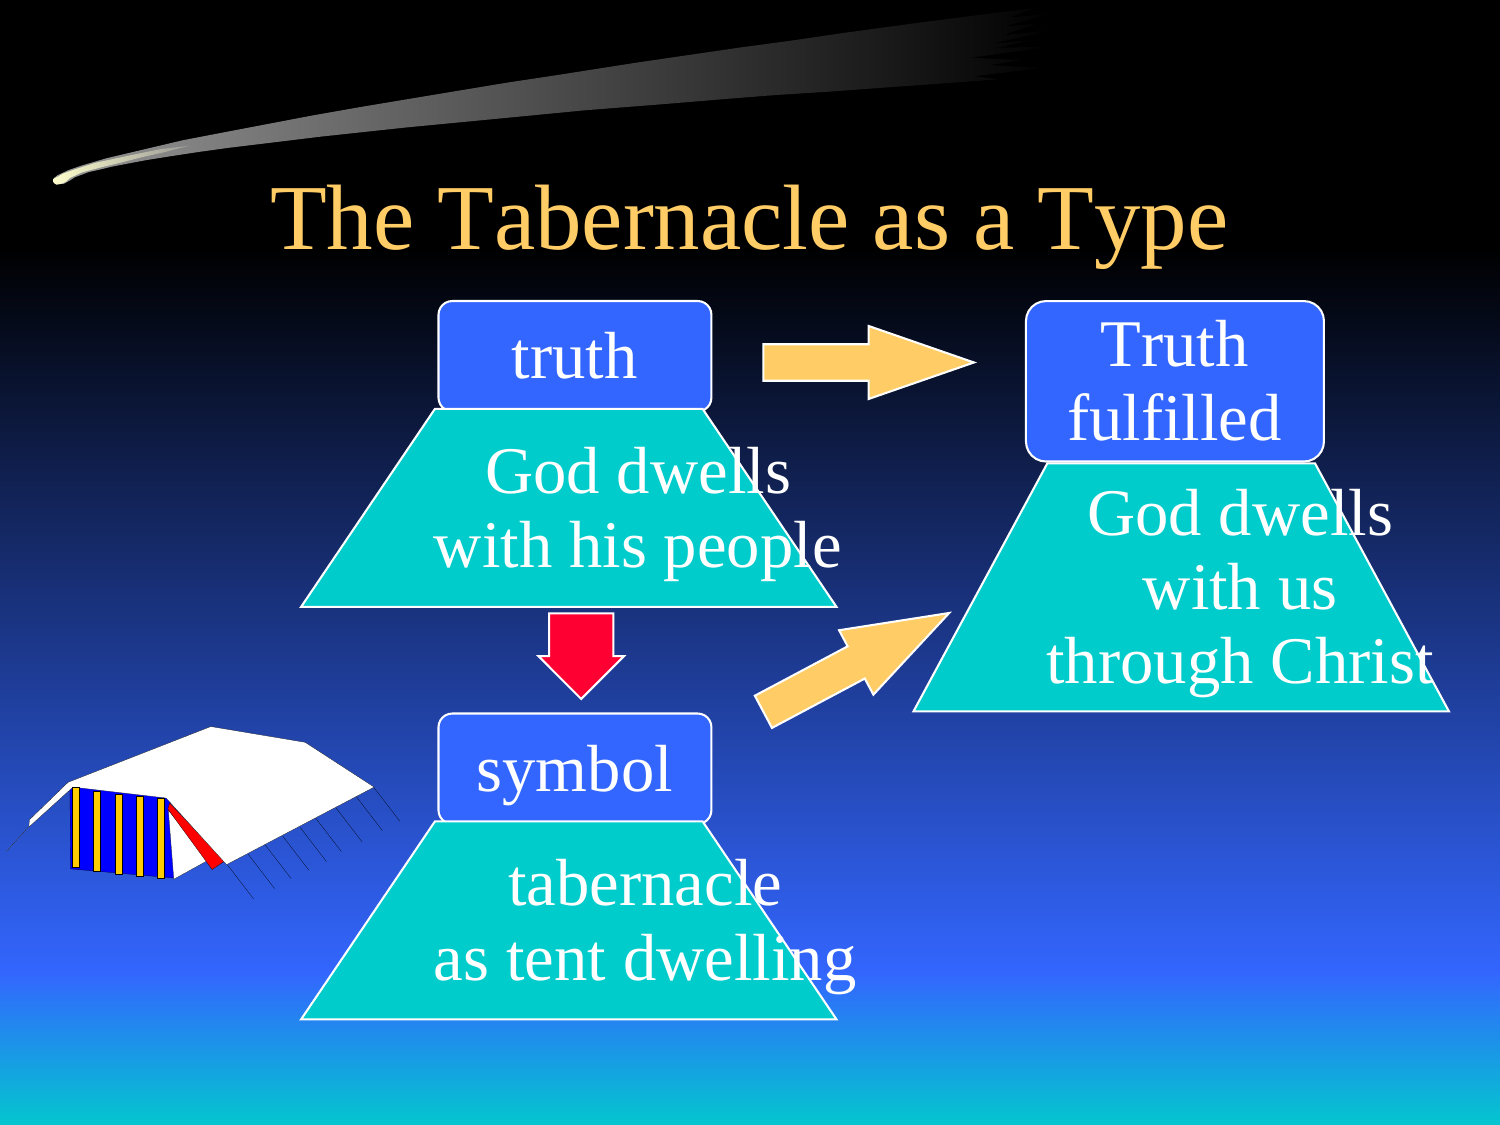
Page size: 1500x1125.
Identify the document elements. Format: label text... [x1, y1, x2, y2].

text_box truth [438, 301, 712, 410]
text_box symbol [438, 713, 712, 823]
text_box God dwells with us through Christ [913, 463, 1449, 712]
title The Tabernacle as a Type [112, 124, 1388, 313]
picture [6, 726, 400, 899]
text_box God dwells with his people [301, 408, 837, 607]
text_box [538, 613, 624, 699]
text_box Truth fulfilled [1025, 301, 1324, 462]
text_box [754, 612, 950, 728]
text_box [763, 325, 974, 399]
text_box tabernacle as tent dwelling [301, 821, 837, 1020]
